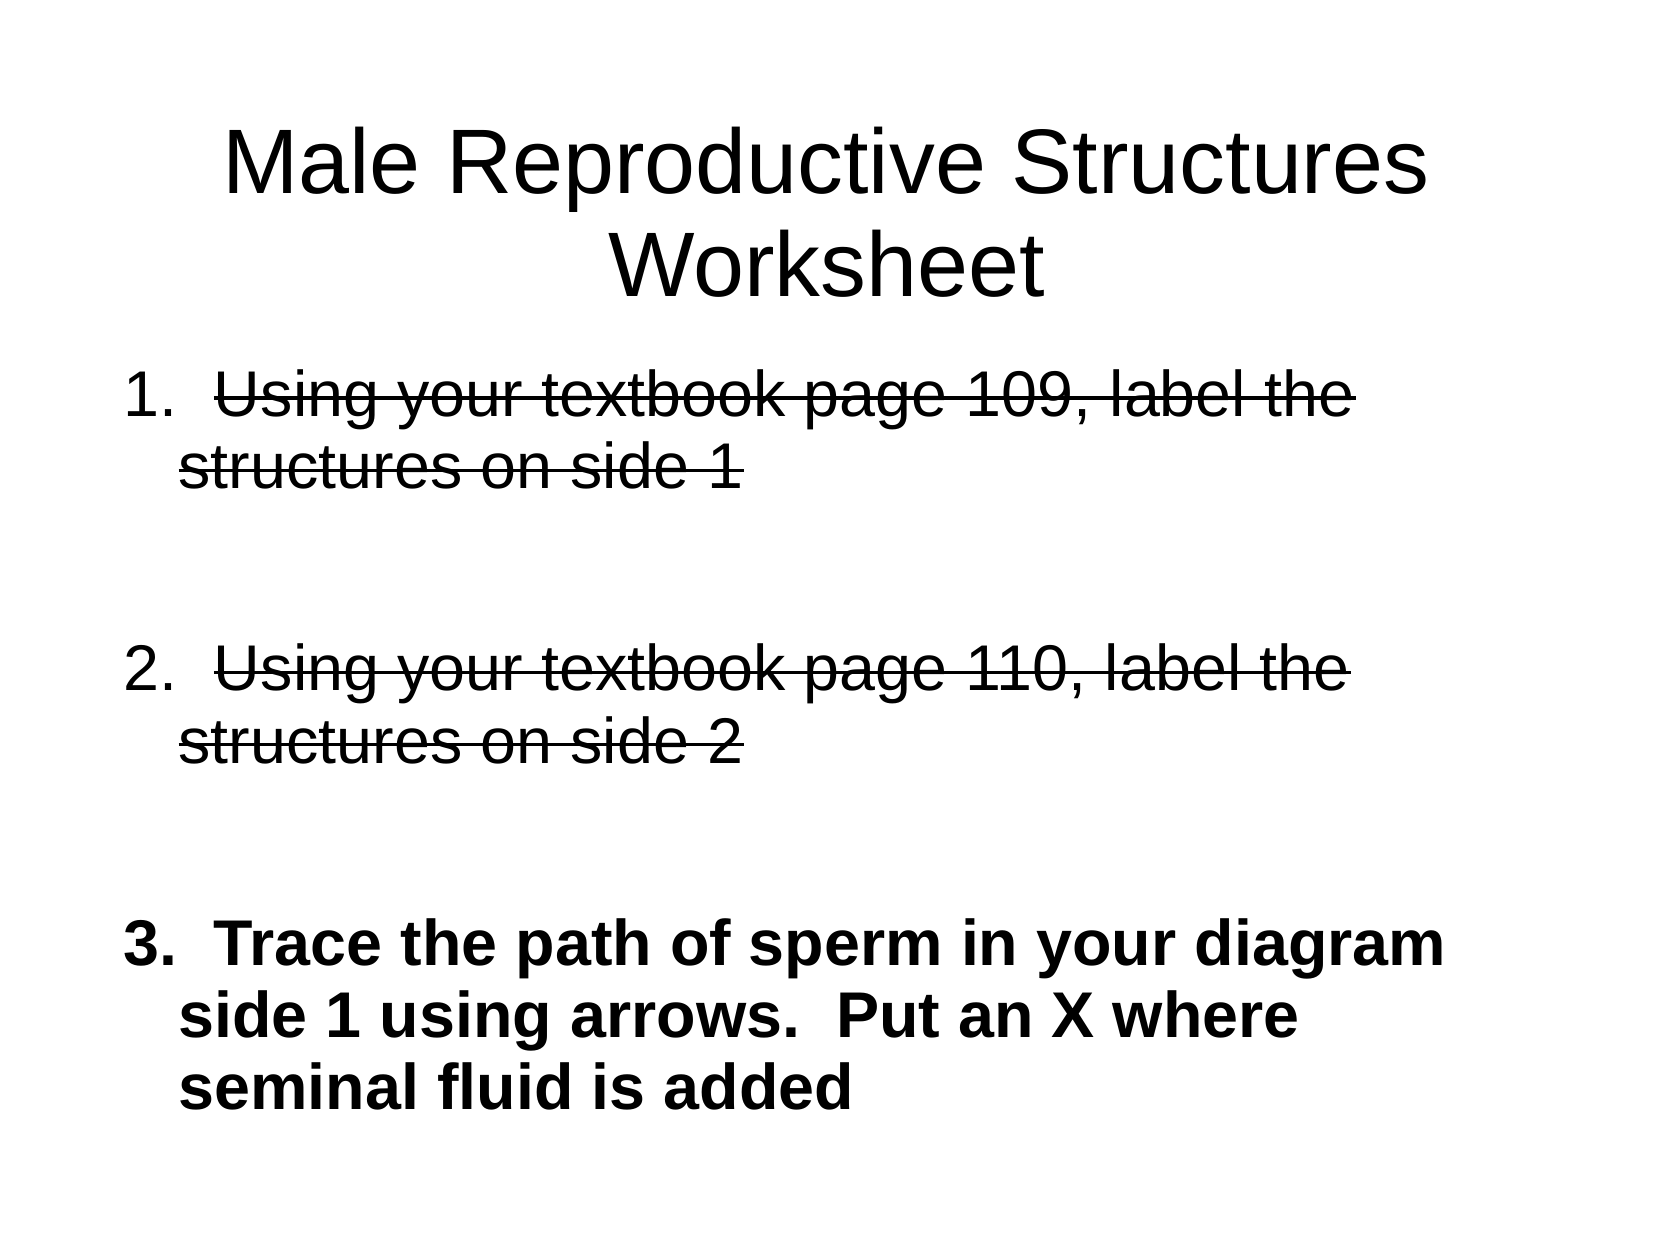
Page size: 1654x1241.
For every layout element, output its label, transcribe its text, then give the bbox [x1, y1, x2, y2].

title Male Reproductive Structures Worksheet [124, 110, 1530, 317]
list 1. Using your textbook page 109, label the structures on side 1 2. Using your textbook page 110, label the structures on side 2 3. Trace the path of sperm in your diagram side 1 using arrows. Put an X where seminal fluid is added [124, 358, 1530, 1125]
